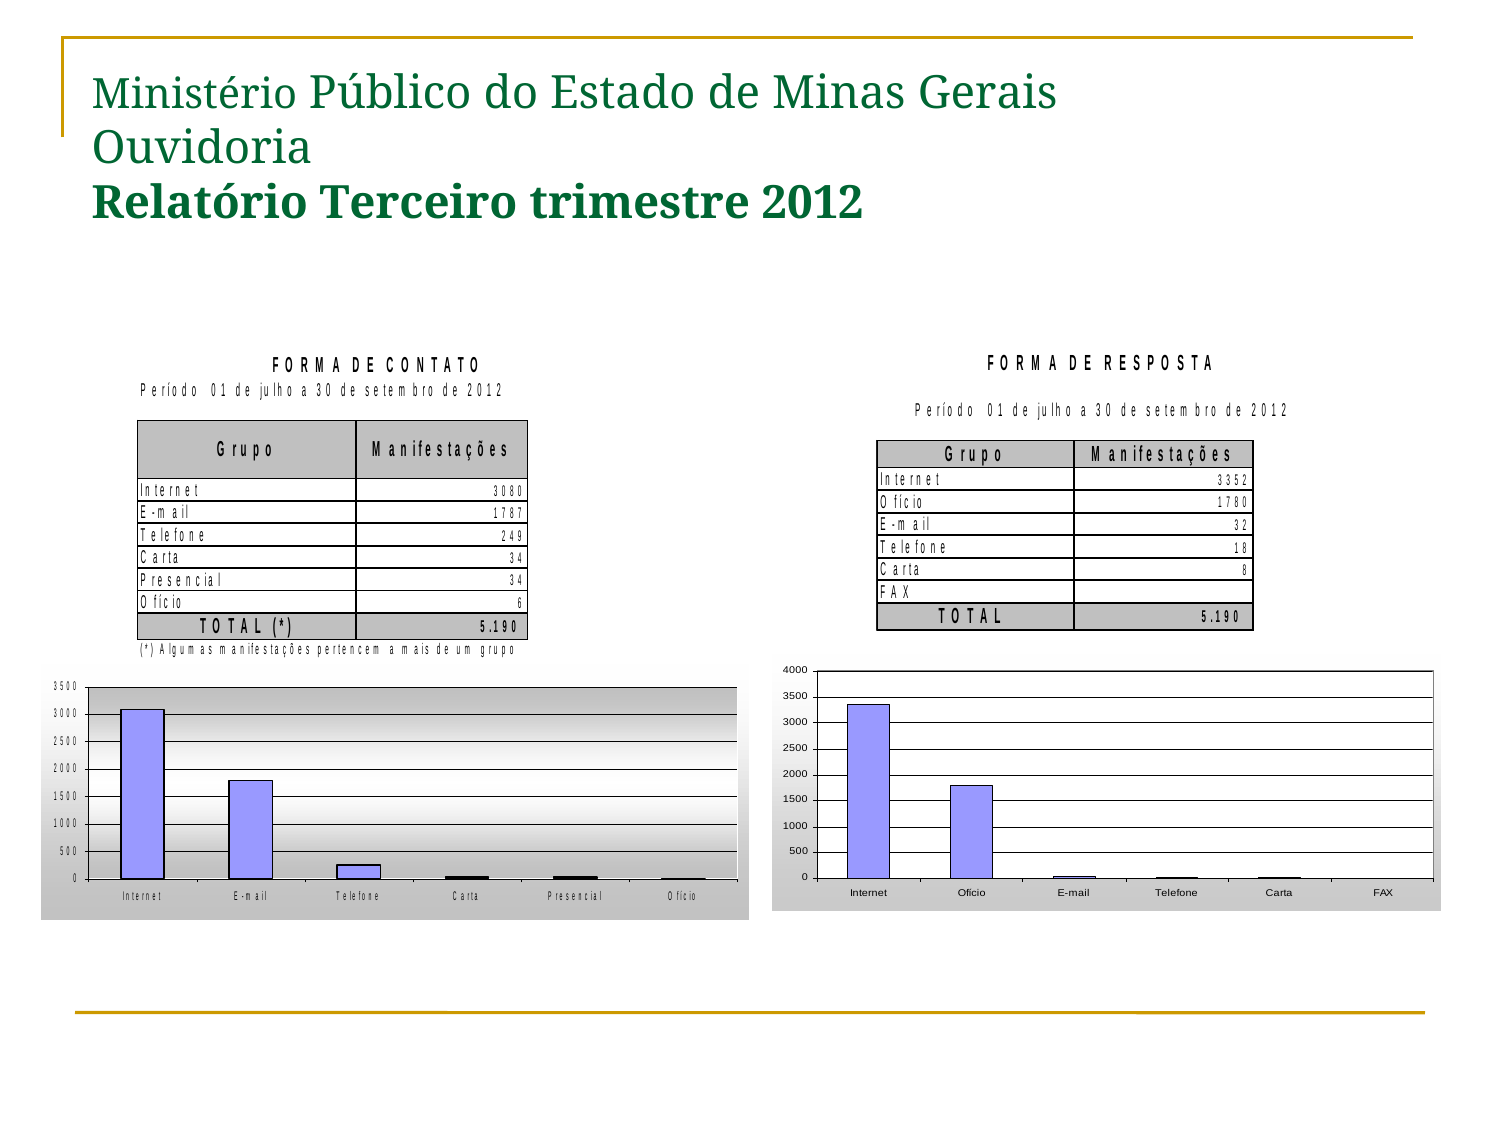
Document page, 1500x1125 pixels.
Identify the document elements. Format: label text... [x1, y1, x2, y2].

chart [35, 324, 1447, 945]
text_box Ministério Público do Estado de Minas Gerais Ouvidoria Relatório Terceiro trimestre 2012 [76, 0, 1427, 187]
